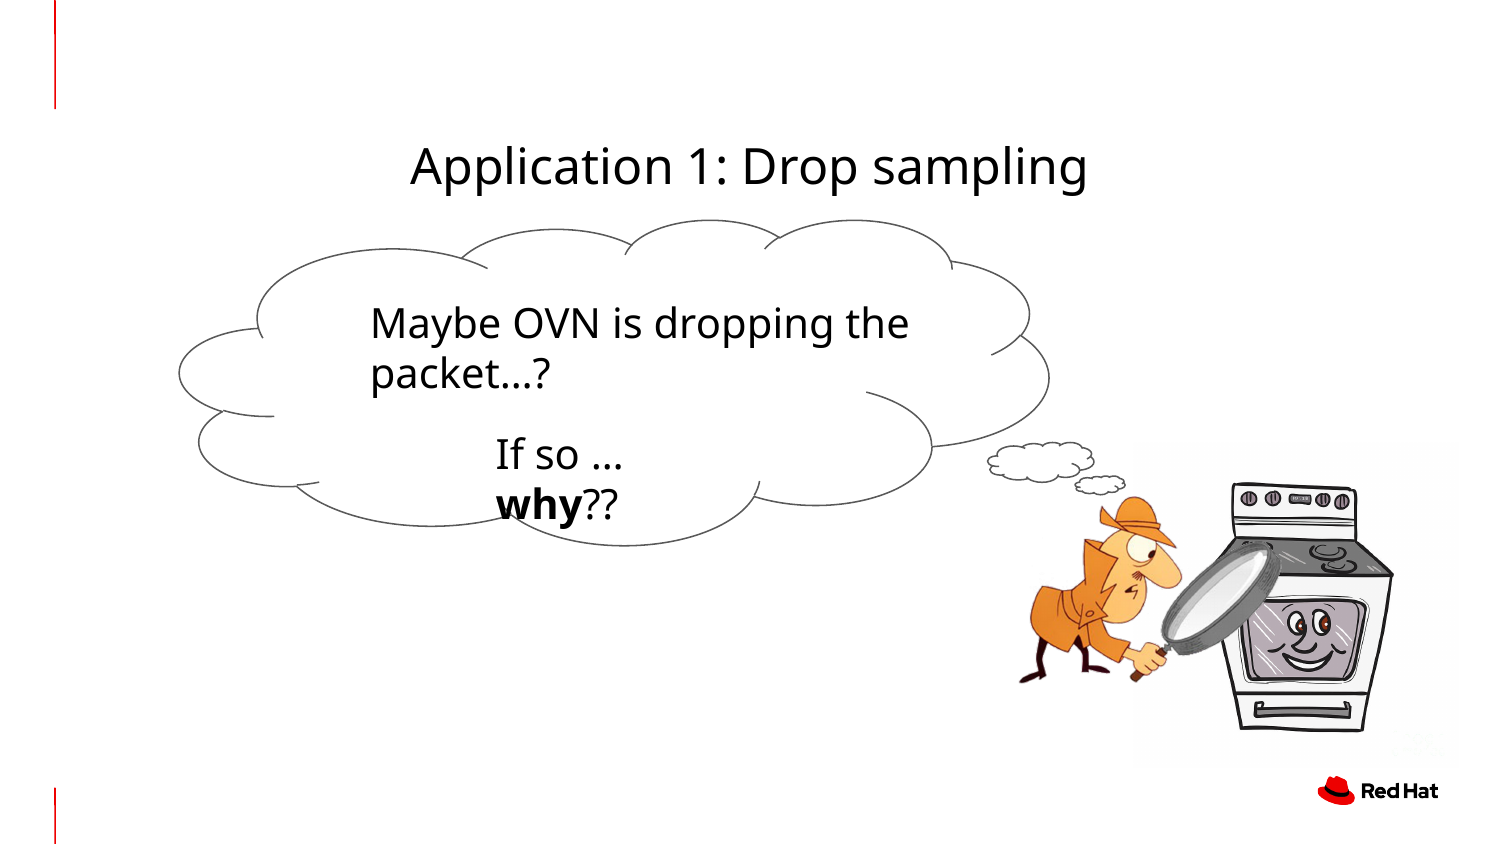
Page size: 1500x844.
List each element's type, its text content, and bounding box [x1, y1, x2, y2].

picture [1317, 776, 1438, 805]
picture [1016, 442, 1459, 768]
text_box Maybe OVN is dropping the packet…? [354, 281, 968, 412]
text_box If so … why?? [480, 413, 767, 544]
title Application 1: Drop sampling [215, 116, 1285, 186]
